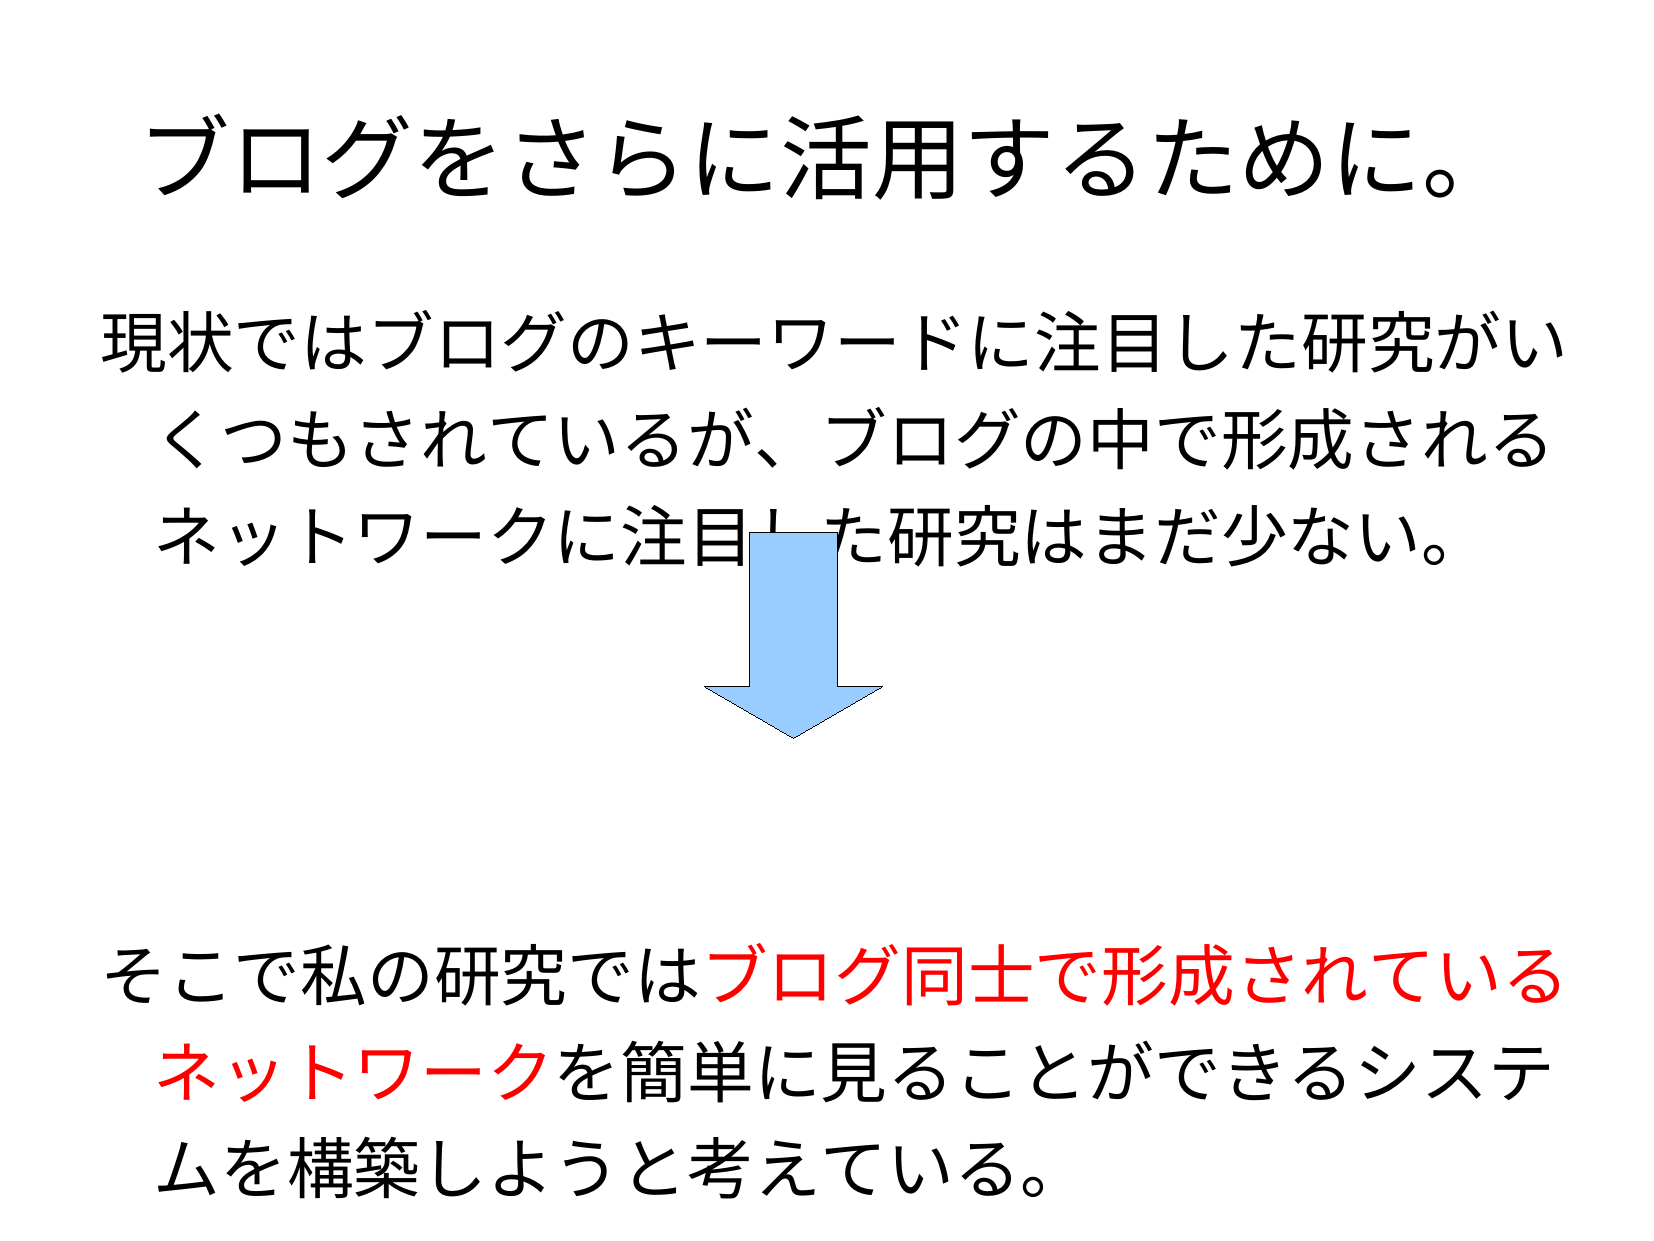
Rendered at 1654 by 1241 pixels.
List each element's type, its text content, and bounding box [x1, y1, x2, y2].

title ブログをさらに活用するために。 [82, 49, 1571, 257]
list 現状ではブログのキーワードに注目した研究がいくつもされているが、ブログの中で形成されるネットワークに注目した研究はまだ少ない。 そこで私の研究ではブログ同士で形成されているネットワークを簡単に見ることができるシステムを構築しようと考えている。 [82, 290, 1571, 1123]
text_box [704, 532, 883, 739]
